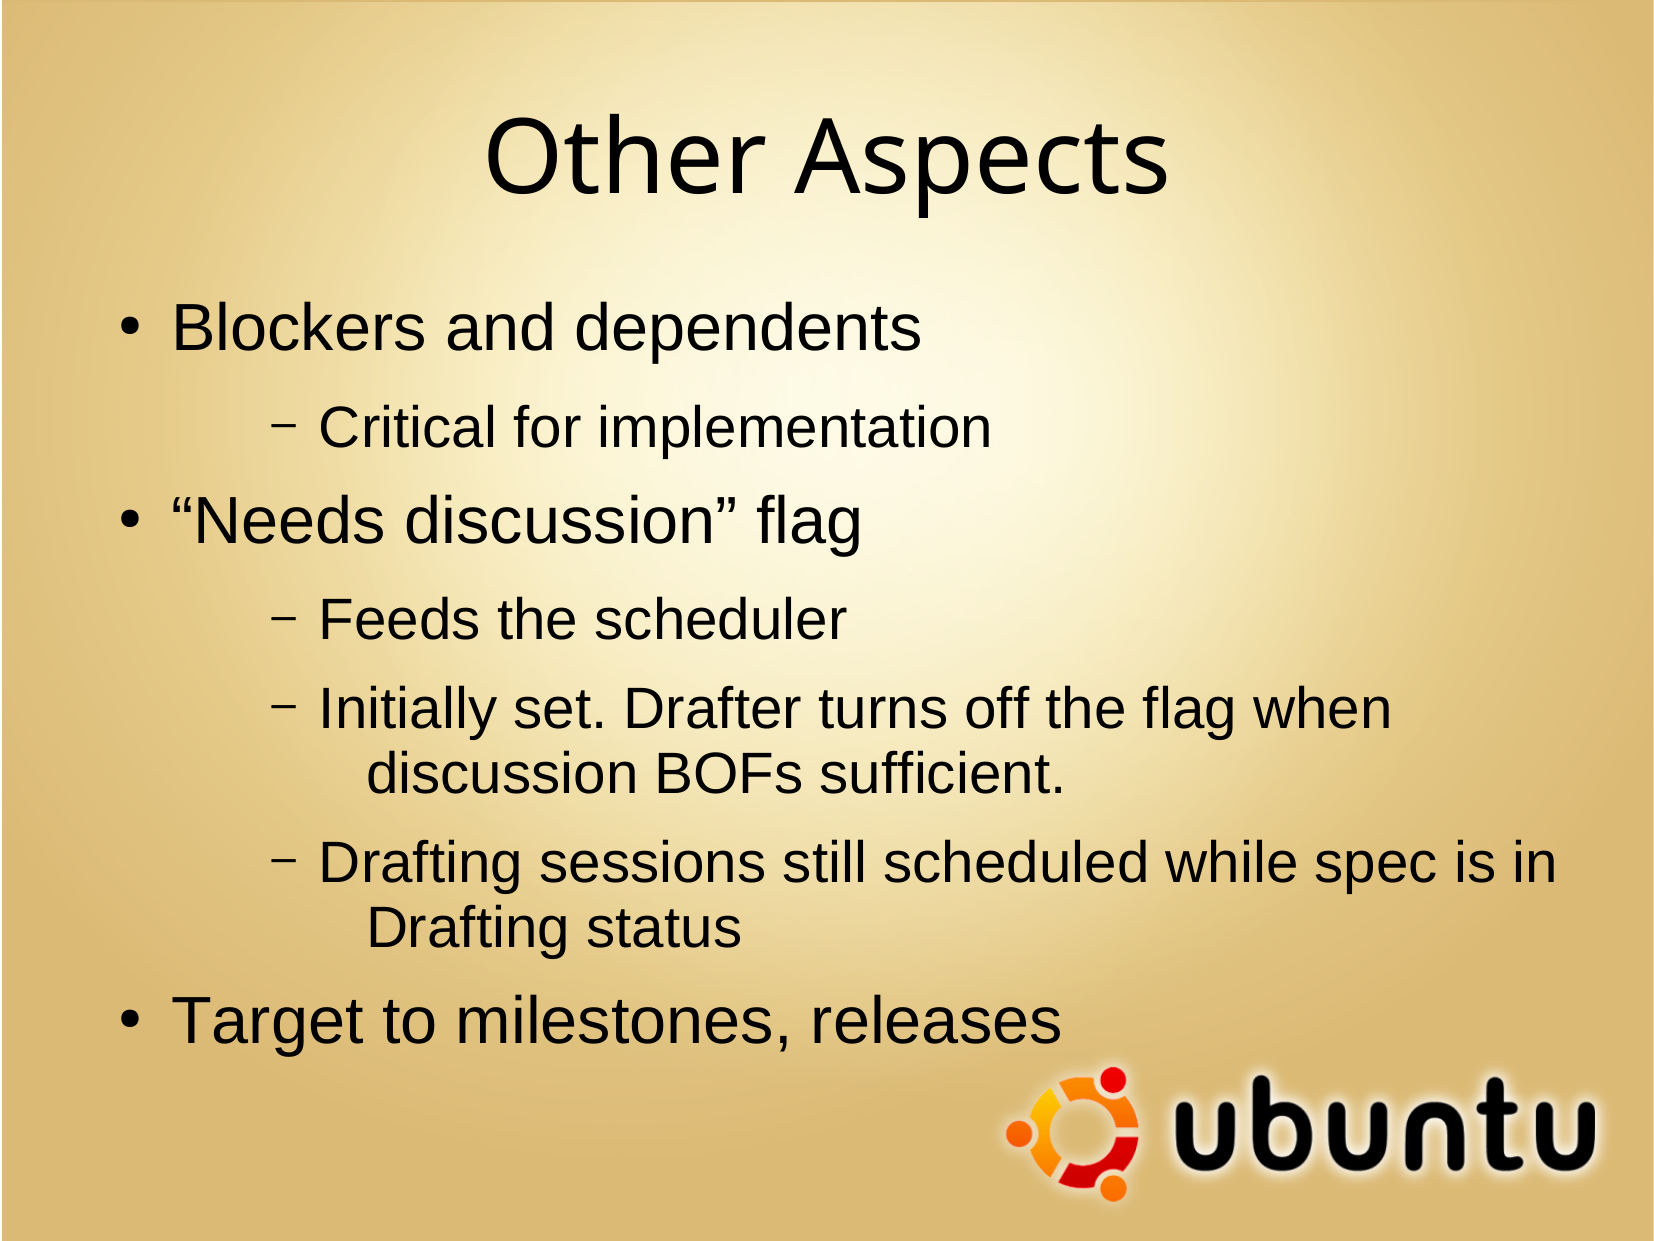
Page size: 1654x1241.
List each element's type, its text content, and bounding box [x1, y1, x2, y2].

title Other Aspects [82, 49, 1571, 257]
picture [2, 0, 1654, 1241]
list Blockers and dependents Critical for implementation “Needs discussion” flag Feeds the scheduler Initially set. Drafter turns off the flag when discussion BOFs sufficient. Drafting sessions still scheduled while spec is in Drafting status Target to milestones, releases [82, 290, 1571, 1109]
